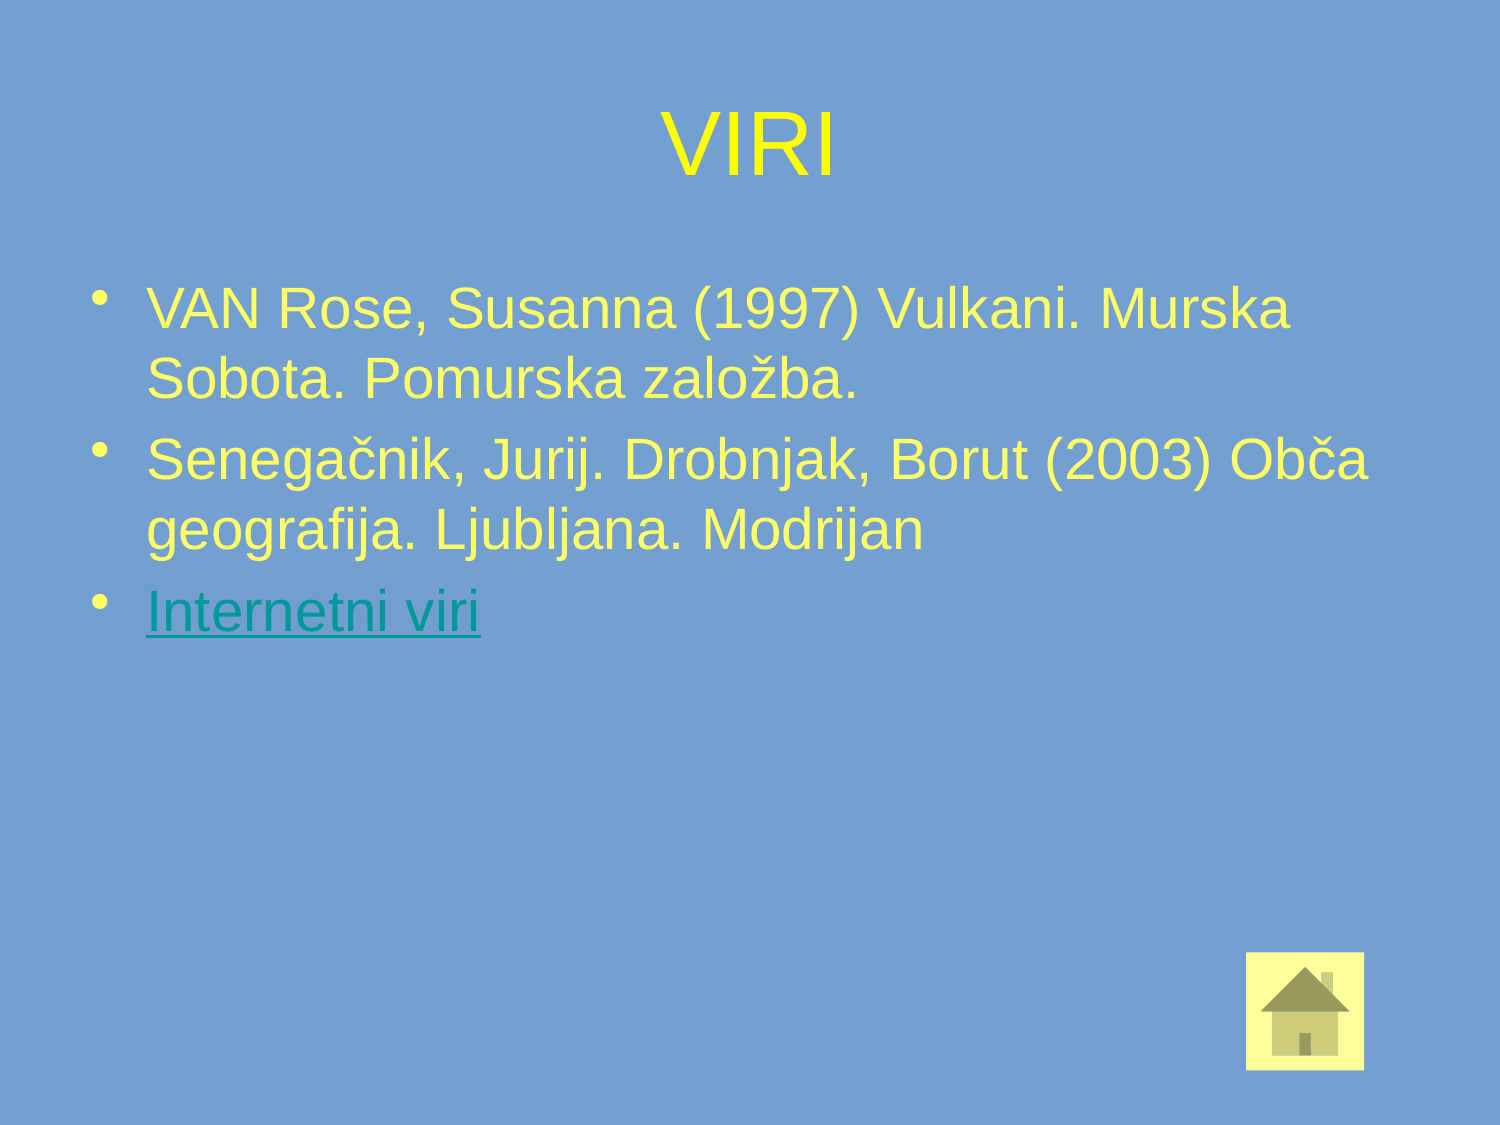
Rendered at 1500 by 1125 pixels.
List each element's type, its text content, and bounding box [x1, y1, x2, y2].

title VIRI [75, 45, 1425, 233]
text_box [1246, 952, 1365, 1071]
list VAN Rose, Susanna (1997) Vulkani. Murska Sobota. Pomurska založba. Senegačnik, Jurij. Drobnjak, Borut (2003) Obča geografija. Ljubljana. Modrijan Internetni viri [75, 262, 1425, 1005]
